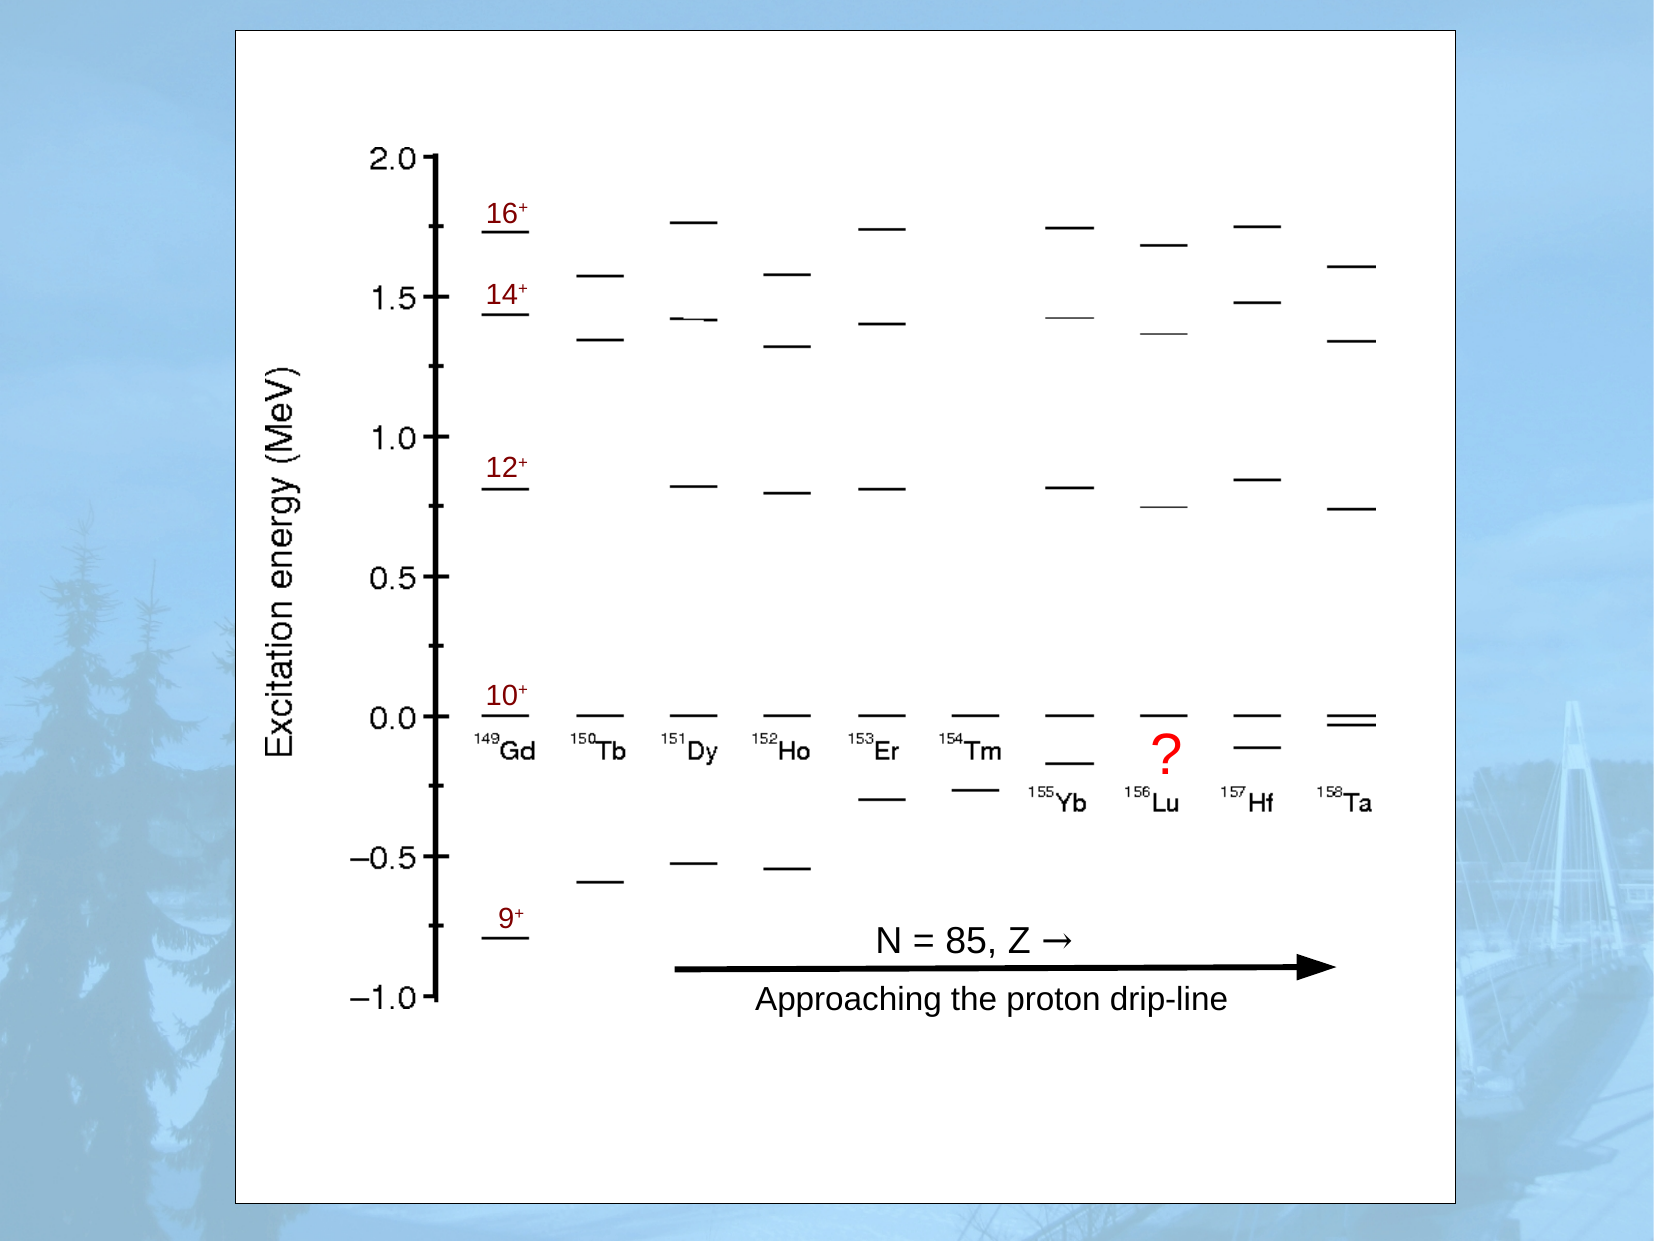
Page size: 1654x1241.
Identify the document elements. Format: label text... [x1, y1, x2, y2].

text_box 14+ [470, 270, 605, 325]
text_box 16+ [471, 189, 605, 244]
text_box ? [1135, 714, 1263, 794]
text_box 12+ [470, 443, 605, 504]
text_box 10+ [470, 671, 605, 726]
text_box [235, 30, 1456, 1204]
picture [0, 0, 1654, 1241]
text_box Approaching the proton drip-line [740, 973, 1268, 1028]
text_box 9+ [483, 895, 617, 949]
text_box N = 85, Z → [860, 911, 1115, 970]
